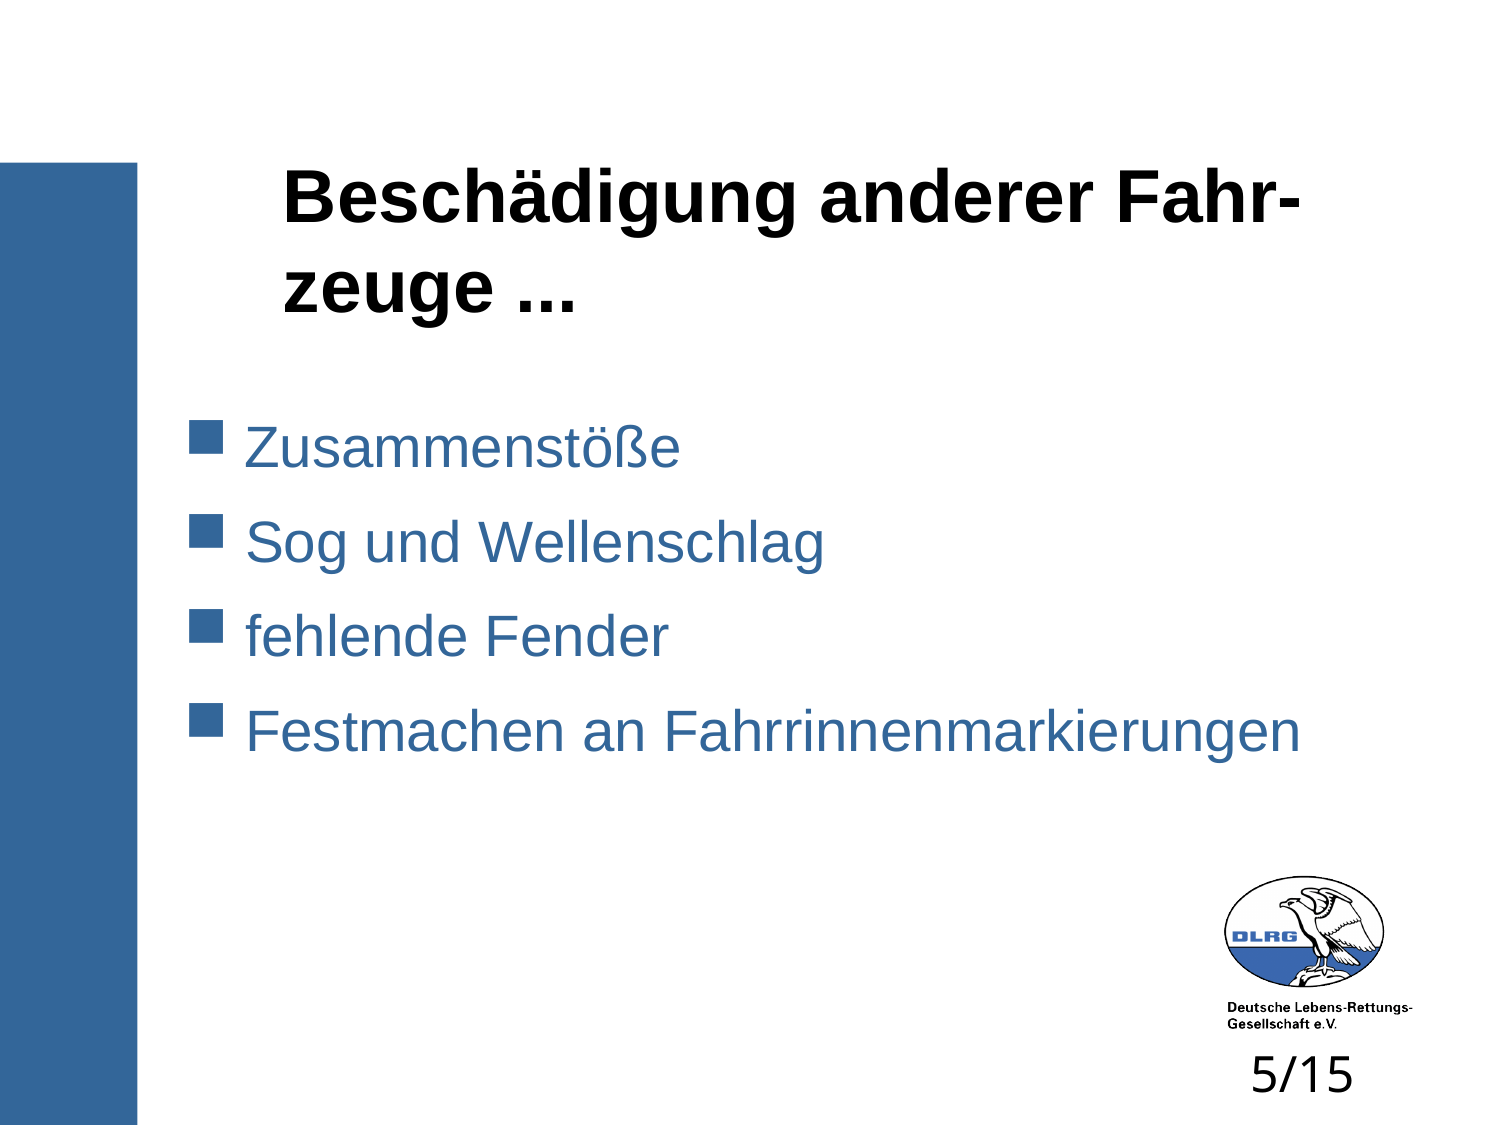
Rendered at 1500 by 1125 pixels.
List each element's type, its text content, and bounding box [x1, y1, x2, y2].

text_box Beschädigung anderer Fahr- zeuge ... [268, 140, 1340, 336]
picture [1224, 920, 1413, 1030]
text_box Zusammenstöße Sog und Wellenschlag fehlende Fender Festmachen an Fahrrinnenmarkierungen [169, 377, 1440, 920]
text_box <Nummer>/15 [1235, 1034, 1500, 1111]
